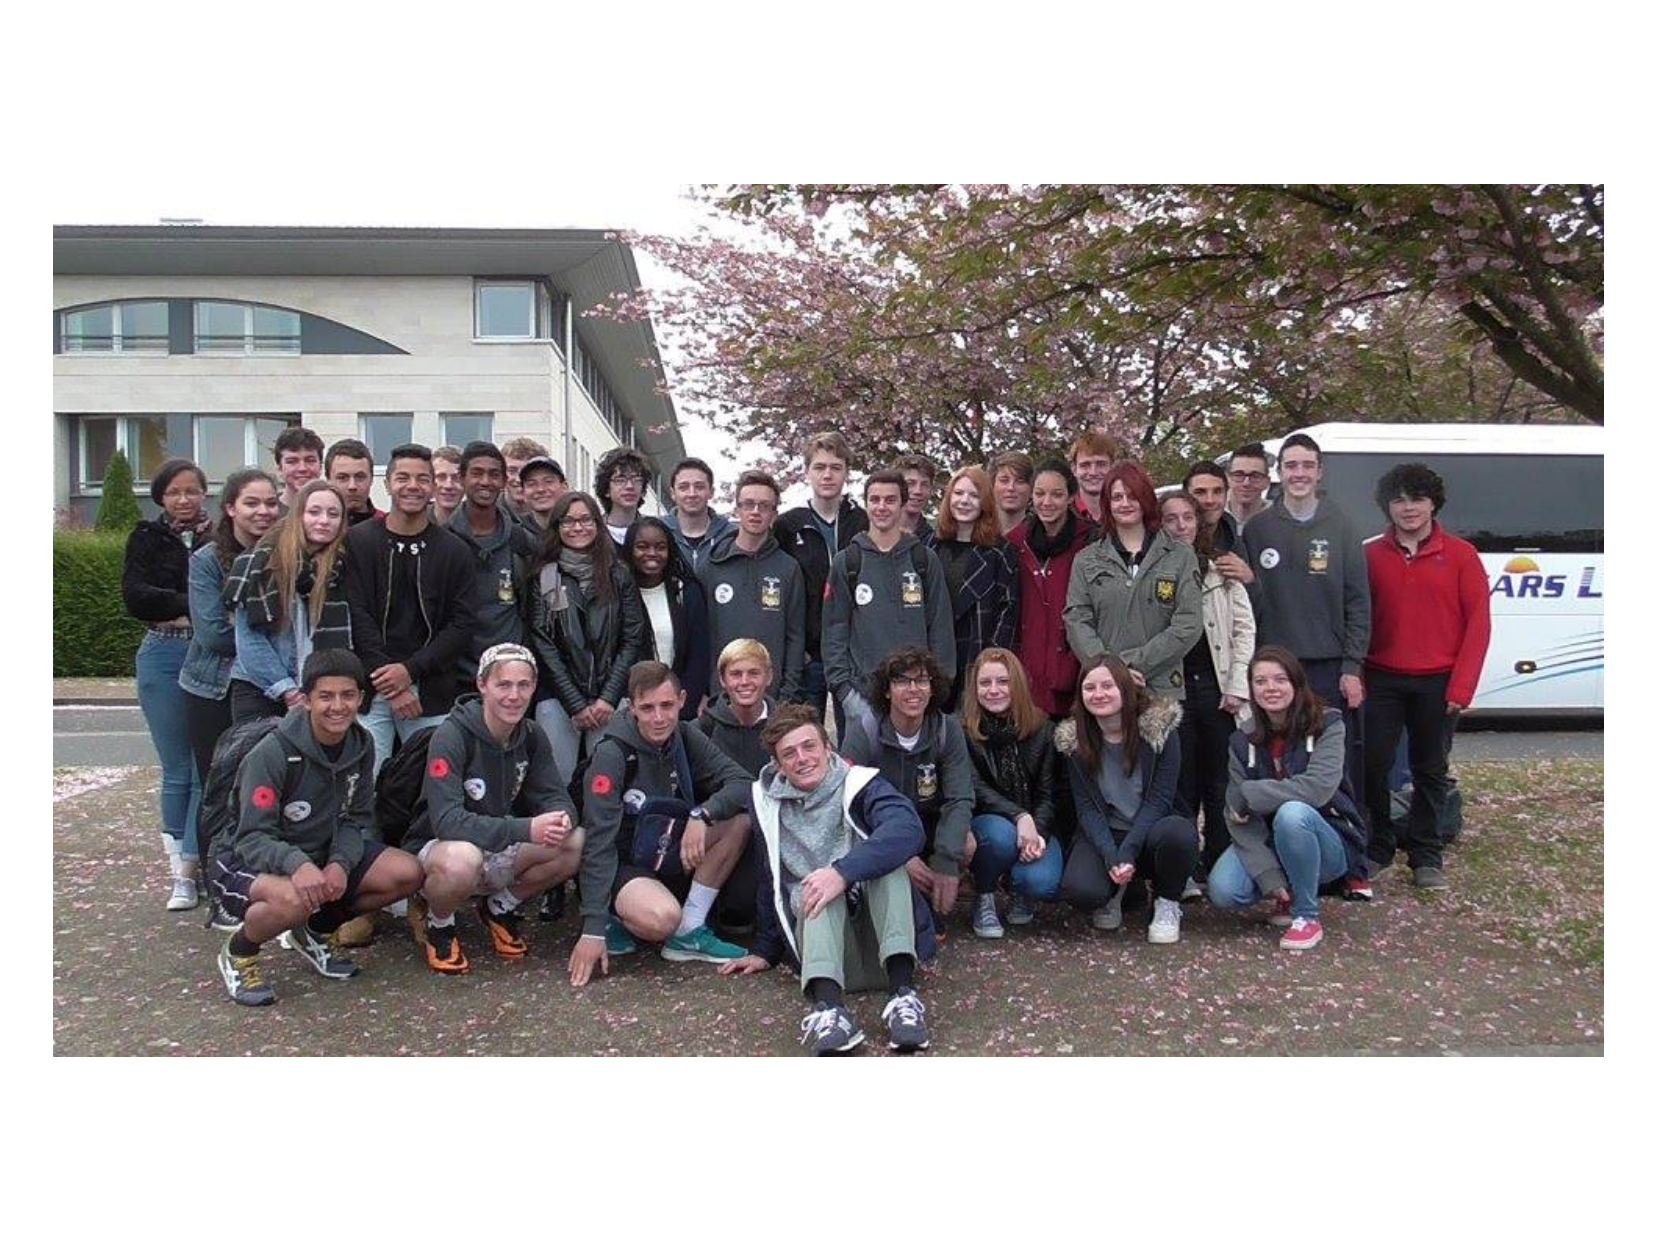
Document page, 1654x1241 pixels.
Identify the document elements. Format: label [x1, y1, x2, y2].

picture [53, 184, 1604, 1057]
